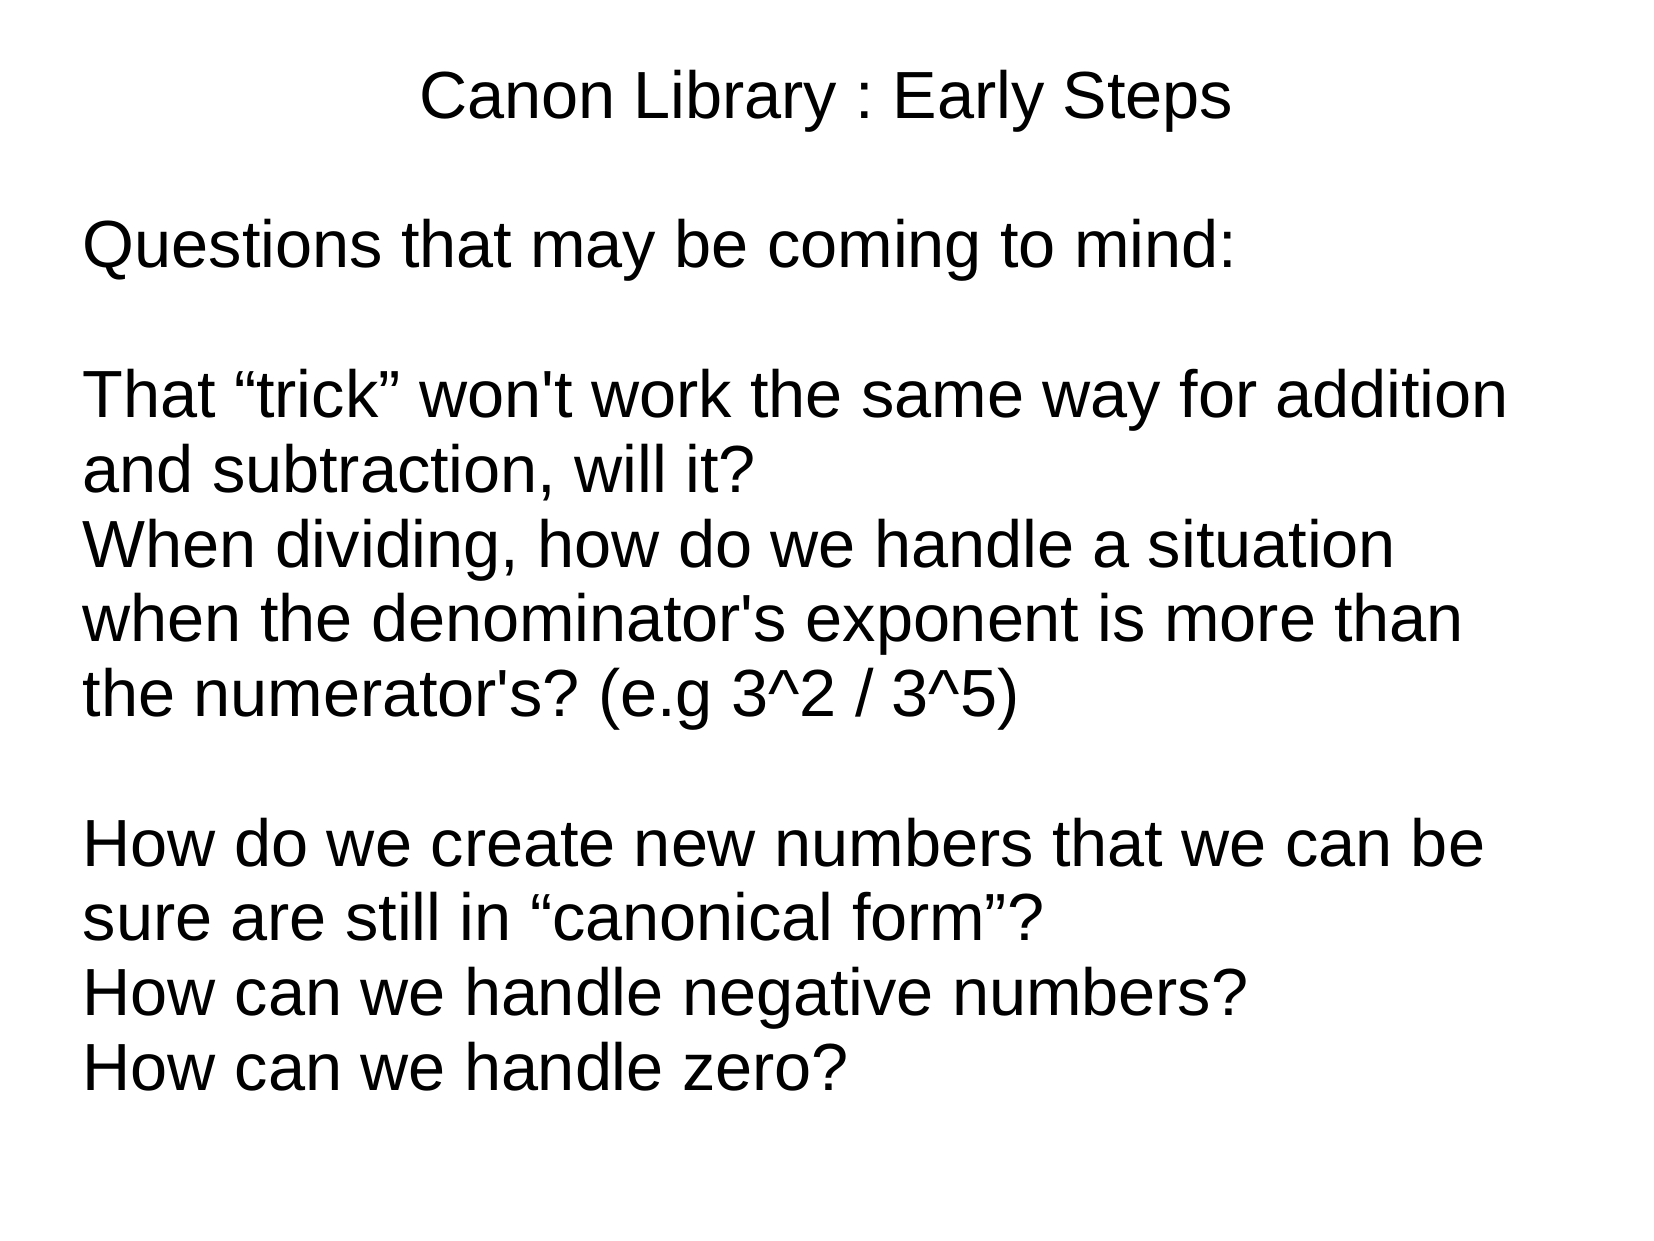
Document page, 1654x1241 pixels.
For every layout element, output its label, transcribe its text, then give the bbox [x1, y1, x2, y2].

subtitle Canon Library : Early Steps Questions that may be coming to mind: That “trick” won't work the same way for addition and subtraction, will it? When dividing, how do we handle a situation when the denominator's exponent is more than the numerator's? (e.g 3^2 / 3^5) How do we create new numbers that we can be sure are still in “canonical form”? How can we handle negative numbers? How can we handle zero? [82, 7, 1571, 1156]
